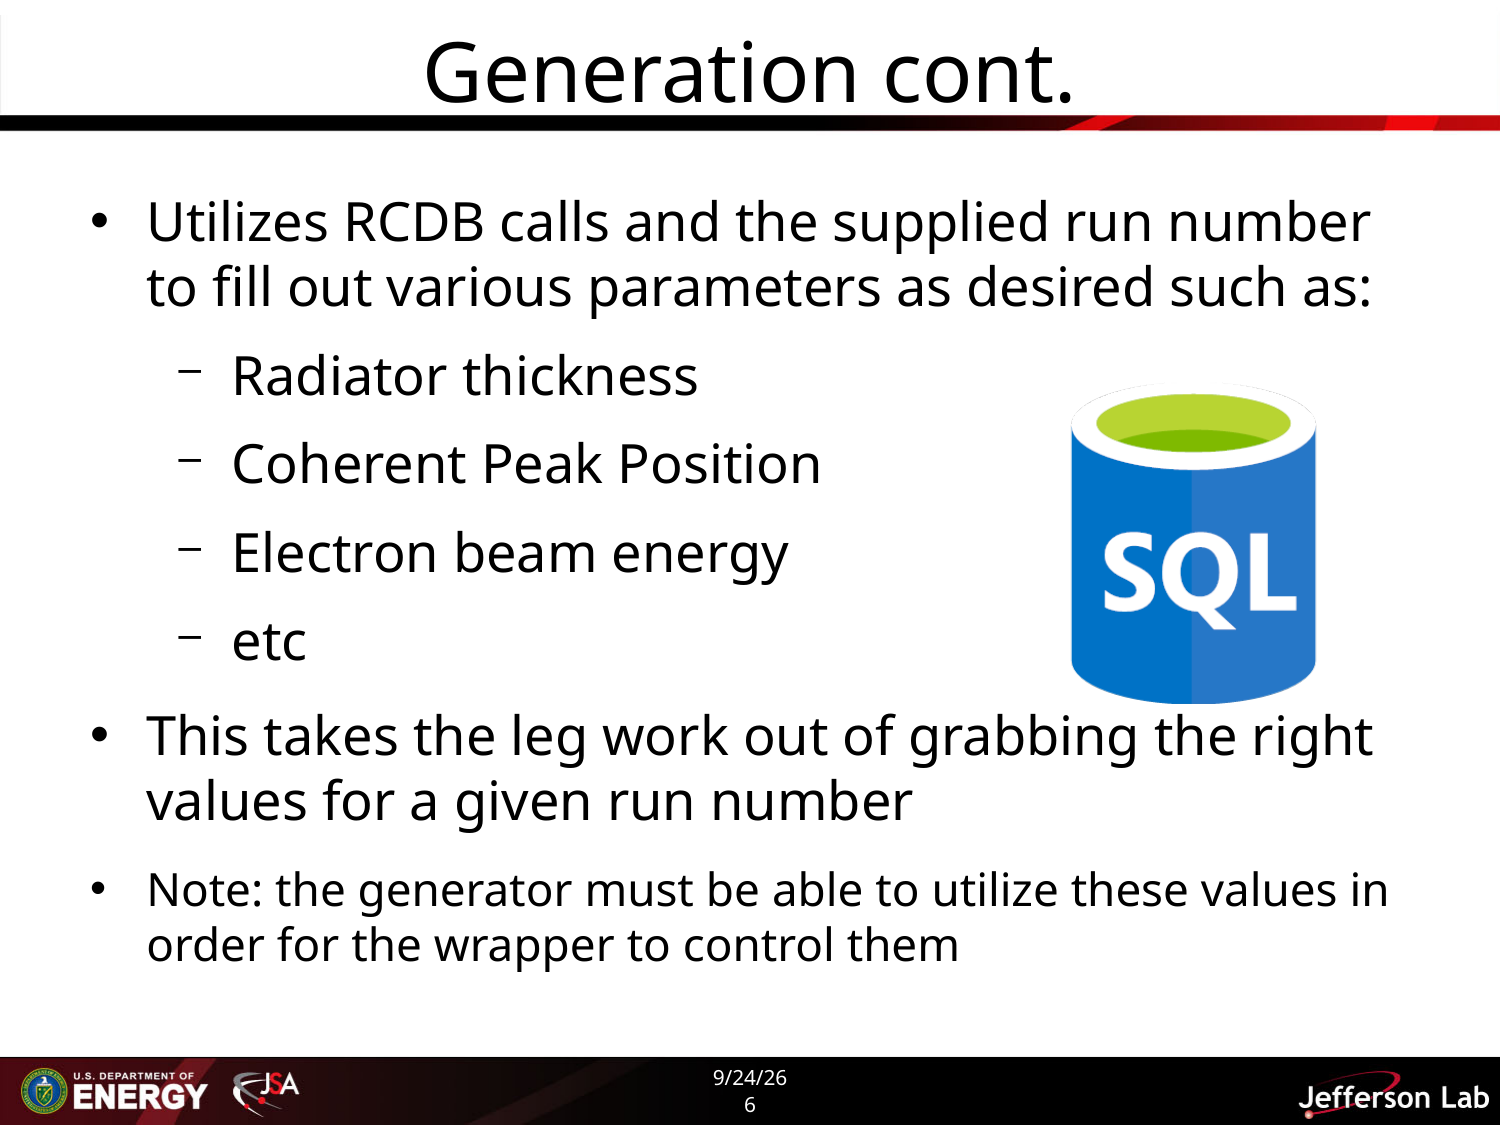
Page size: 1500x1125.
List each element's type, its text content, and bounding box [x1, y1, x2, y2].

picture [0, 0, 1500, 1125]
slide_number 6/20/18 [575, 1048, 925, 1090]
slide_number <number> [575, 1090, 925, 1122]
title Generation cont. [75, 38, 1425, 99]
list Utilizes RCDB calls and the supplied run number to fill out various parameters as desired such as: Radiator thickness Coherent Peak Position Electron beam energy etc This takes the leg work out of grabbing the right values for a given run number Note: the generator must be able to utilize these values in order for the wrapper to control them [75, 179, 1425, 923]
